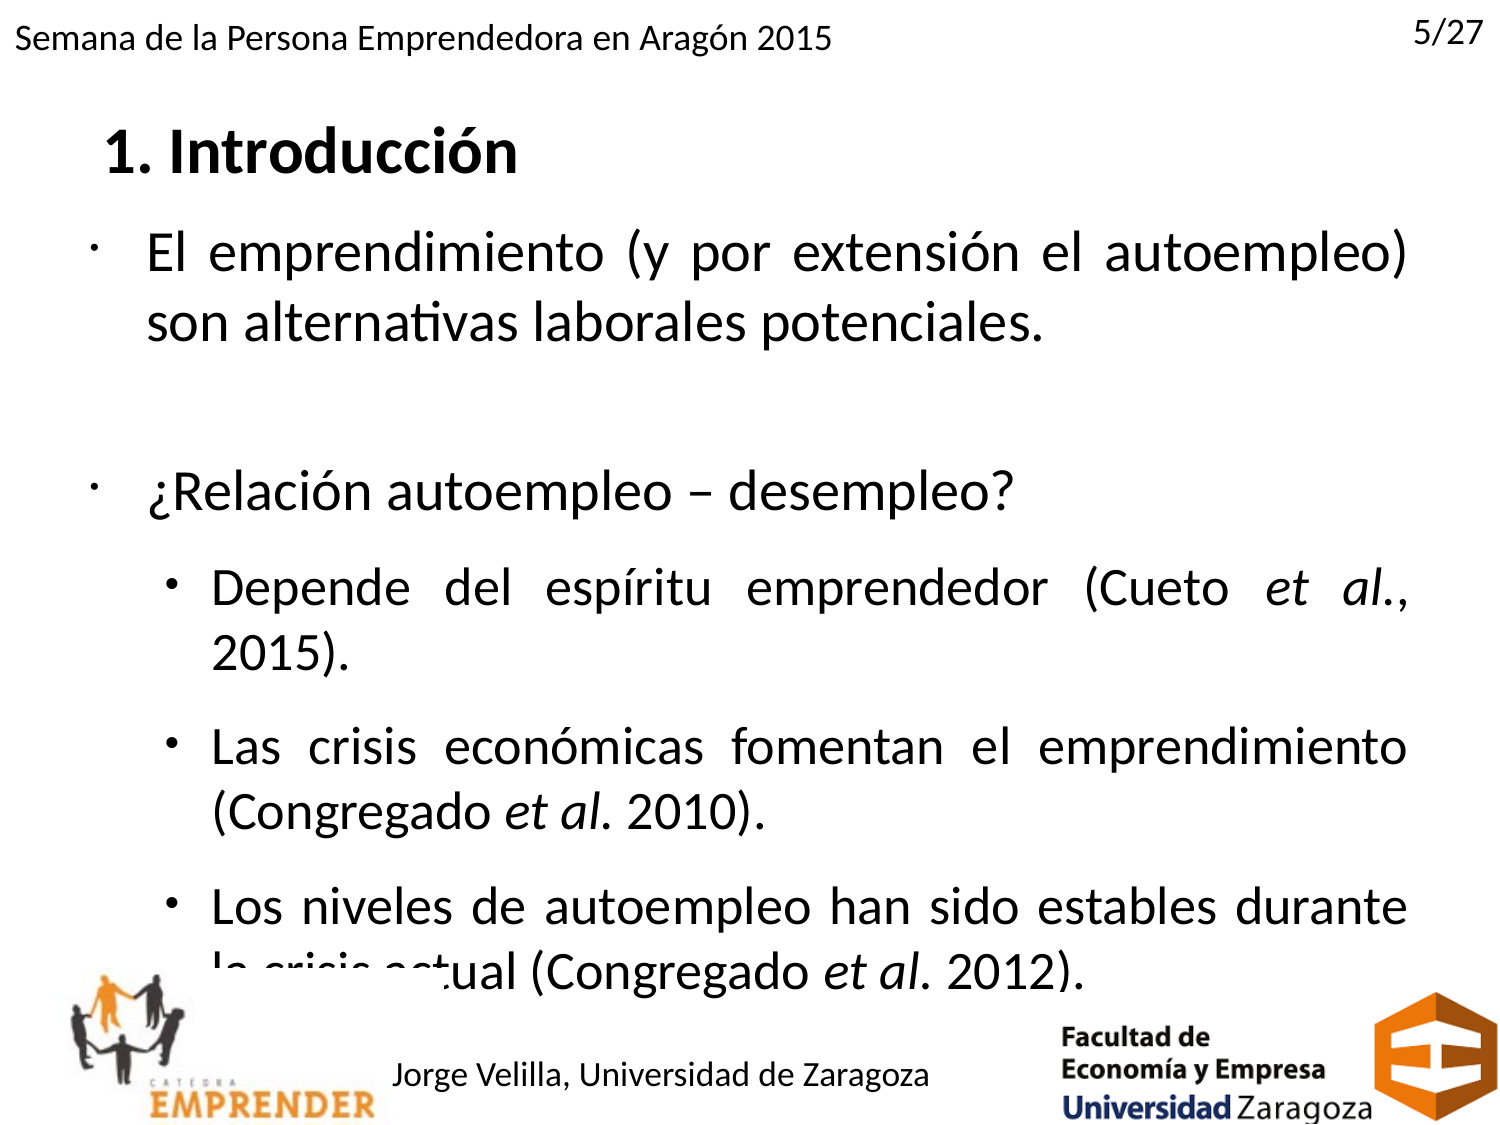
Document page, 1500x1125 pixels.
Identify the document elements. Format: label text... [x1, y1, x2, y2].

text_box Jorge Velilla, Universidad de Zaragoza [377, 1043, 946, 1101]
text_box Semana de la Persona Emprendedora en Aragón 2015 [0, 5, 857, 66]
list El emprendimiento (y por extensión el autoempleo) son alternativas laborales potenciales. ¿Relación autoempleo – desempleo? Depende del espíritu emprendedor (Cueto et al., 2015). Las crisis económicas fomentan el emprendimiento (Congregado et al. 2010). Los niveles de autoempleo han sido estables durante la crisis actual (Congregado et al. 2012). [75, 205, 1425, 993]
picture [1050, 992, 1500, 1124]
picture [0, 968, 444, 1125]
title 1. Introducción [0, 99, 622, 167]
slide_number <número>/27 [1398, 0, 1500, 57]
